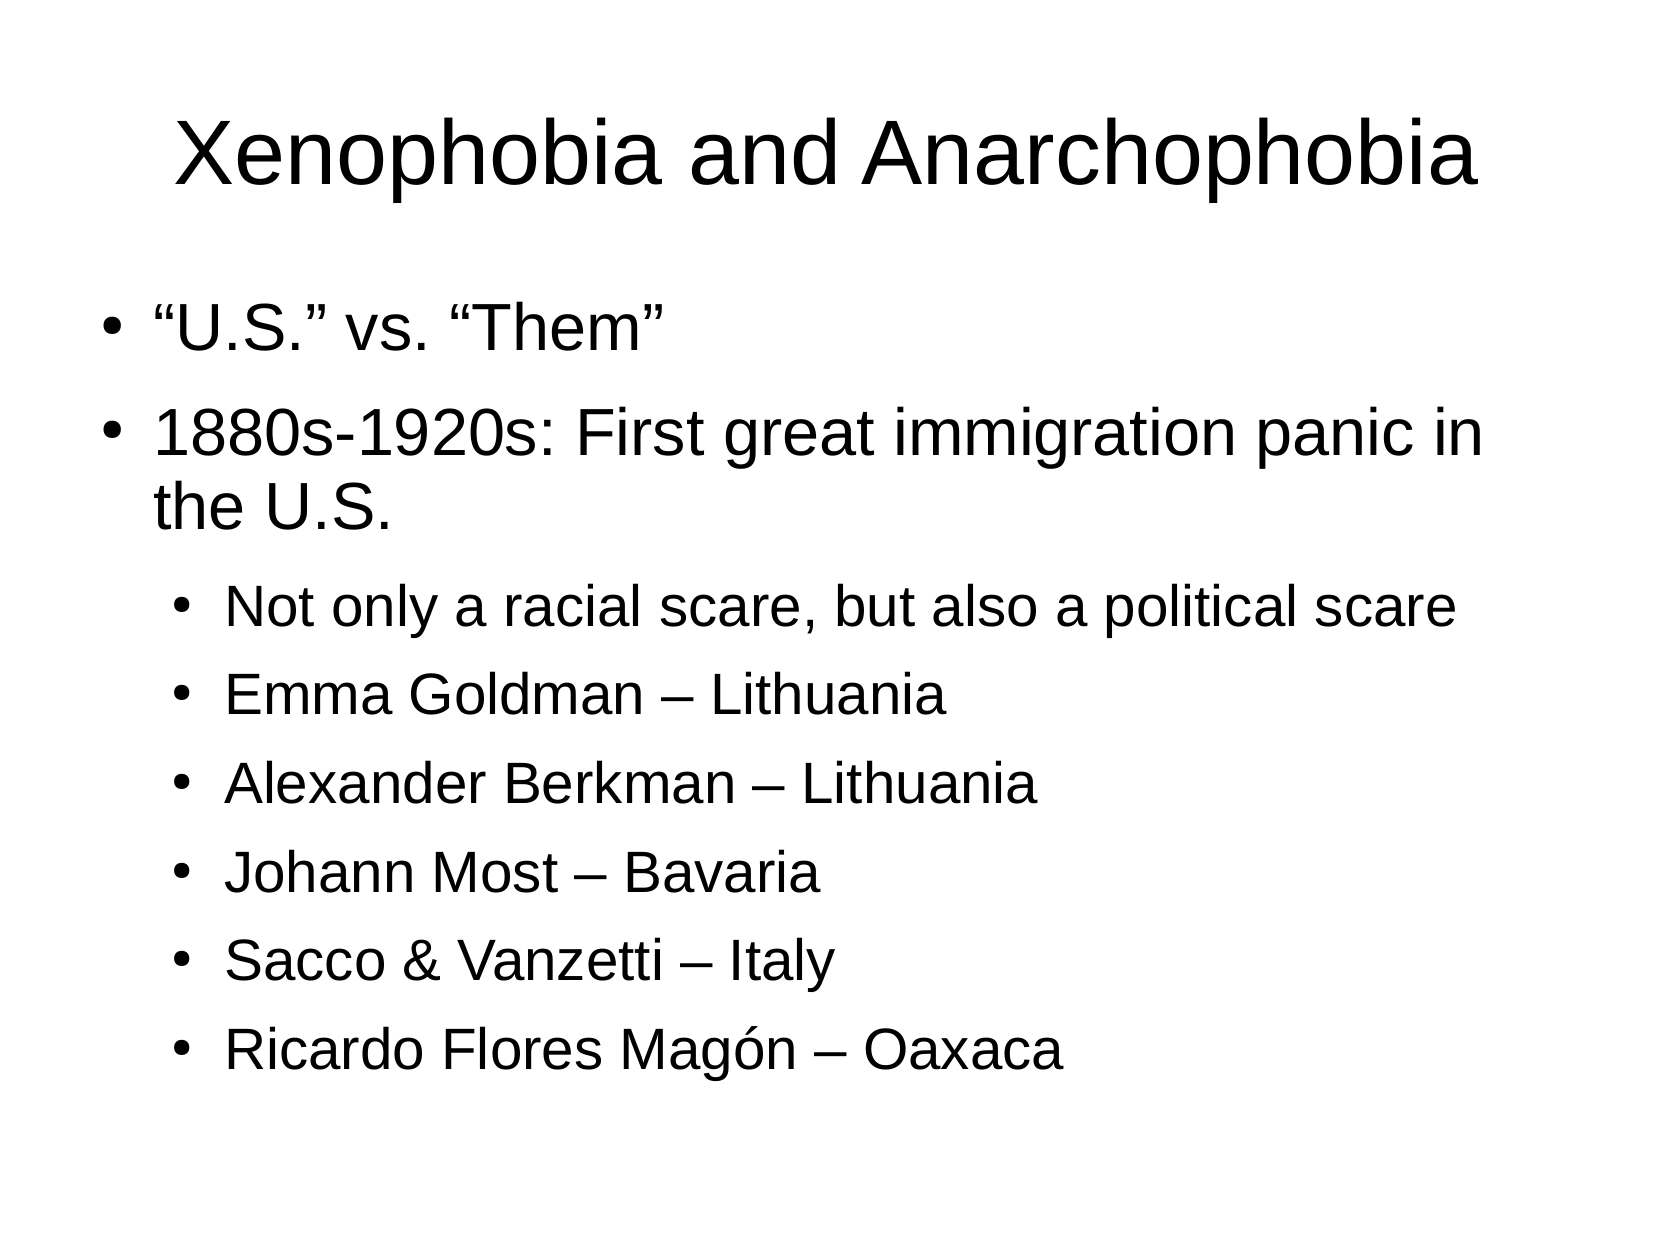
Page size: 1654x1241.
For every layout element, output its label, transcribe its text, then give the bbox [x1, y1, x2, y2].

list “U.S.” vs. “Them” 1880s-1920s: First great immigration panic in the U.S. Not only a racial scare, but also a political scare Emma Goldman – Lithuania Alexander Berkman – Lithuania Johann Most – Bavaria Sacco & Vanzetti – Italy Ricardo Flores Magón – Oaxaca [82, 290, 1571, 1094]
title Xenophobia and Anarchophobia [82, 56, 1571, 250]
